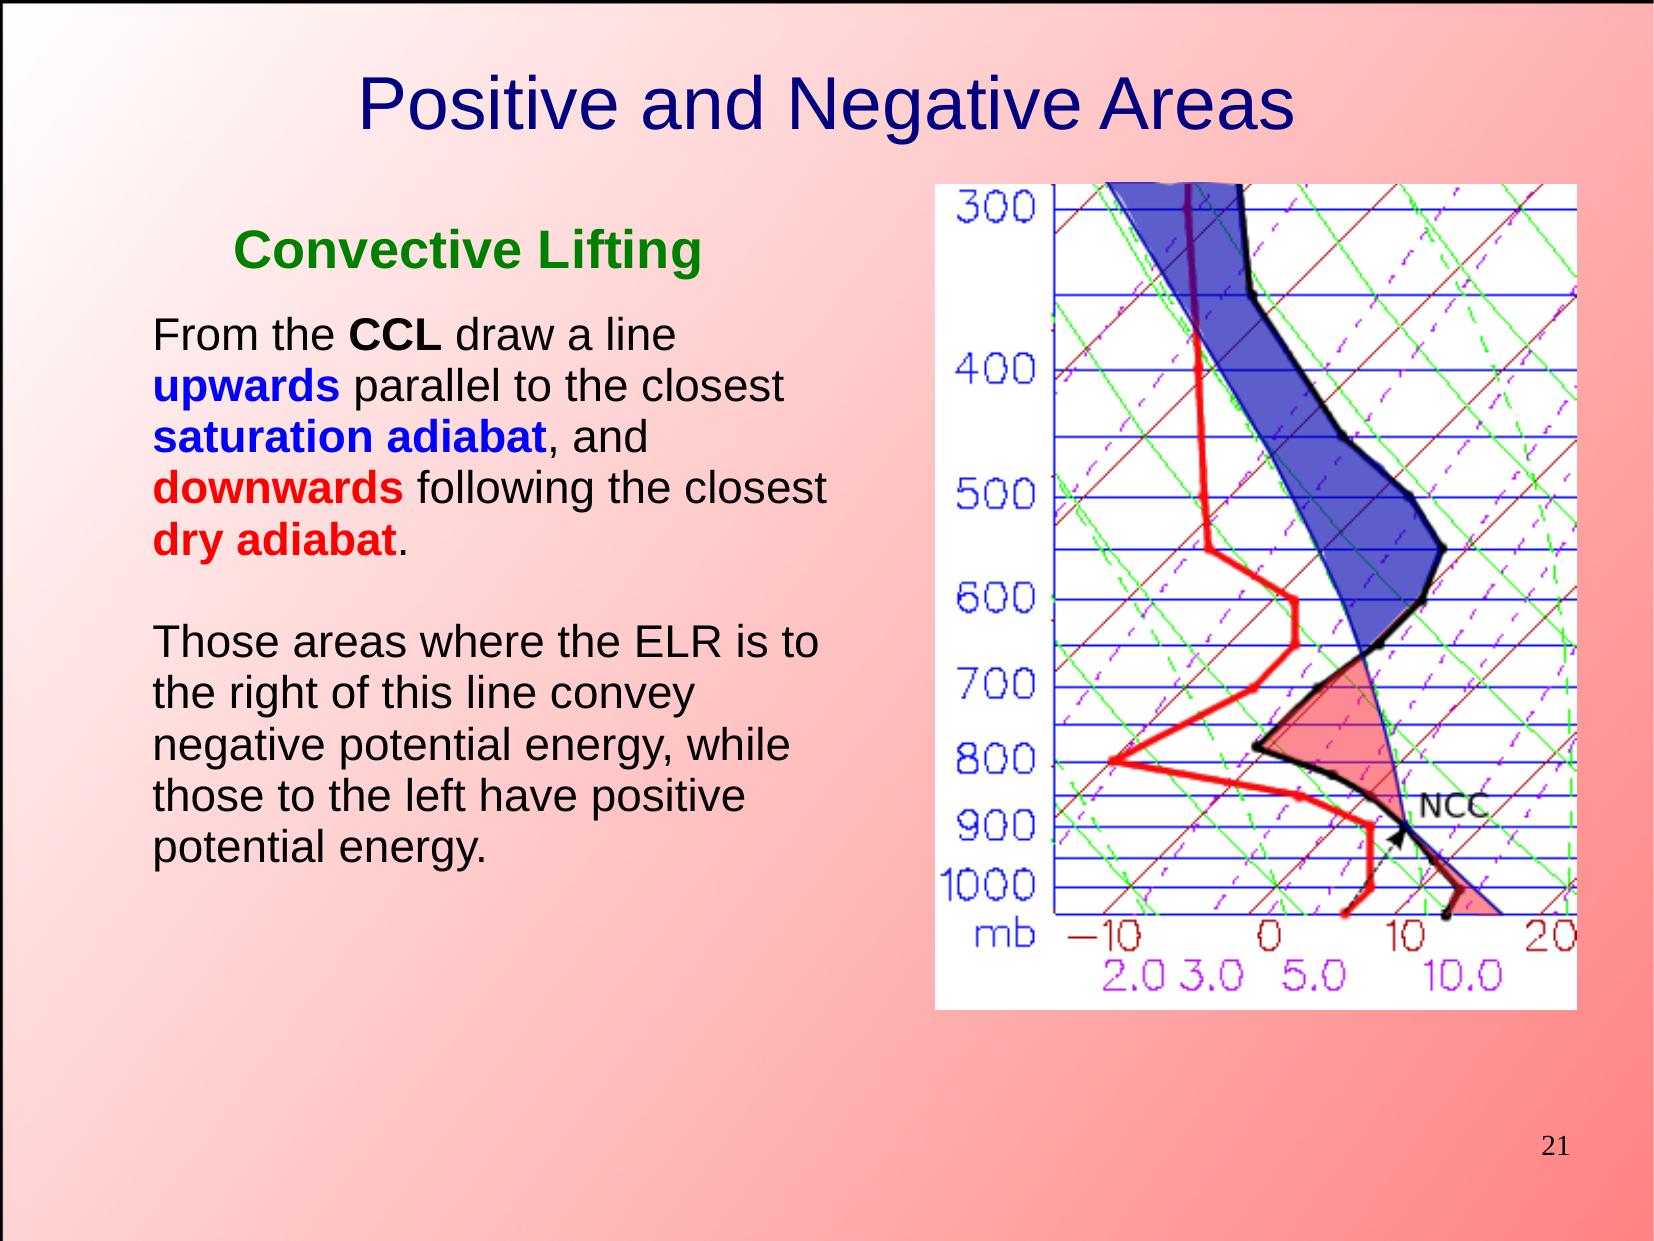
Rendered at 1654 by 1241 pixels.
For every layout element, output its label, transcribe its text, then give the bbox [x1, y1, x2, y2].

text_box From the CCL draw a line upwards parallel to the closest saturation adiabat, and downwards following the closest dry adiabat. Those areas where the ELR is to the right of this line convey negative potential energy, while those to the left have positive potential energy. [137, 301, 892, 932]
text_box Convective Lifting [218, 212, 774, 288]
title Positive and Negative Areas [20, 41, 1633, 166]
picture [0, 0, 1654, 1241]
